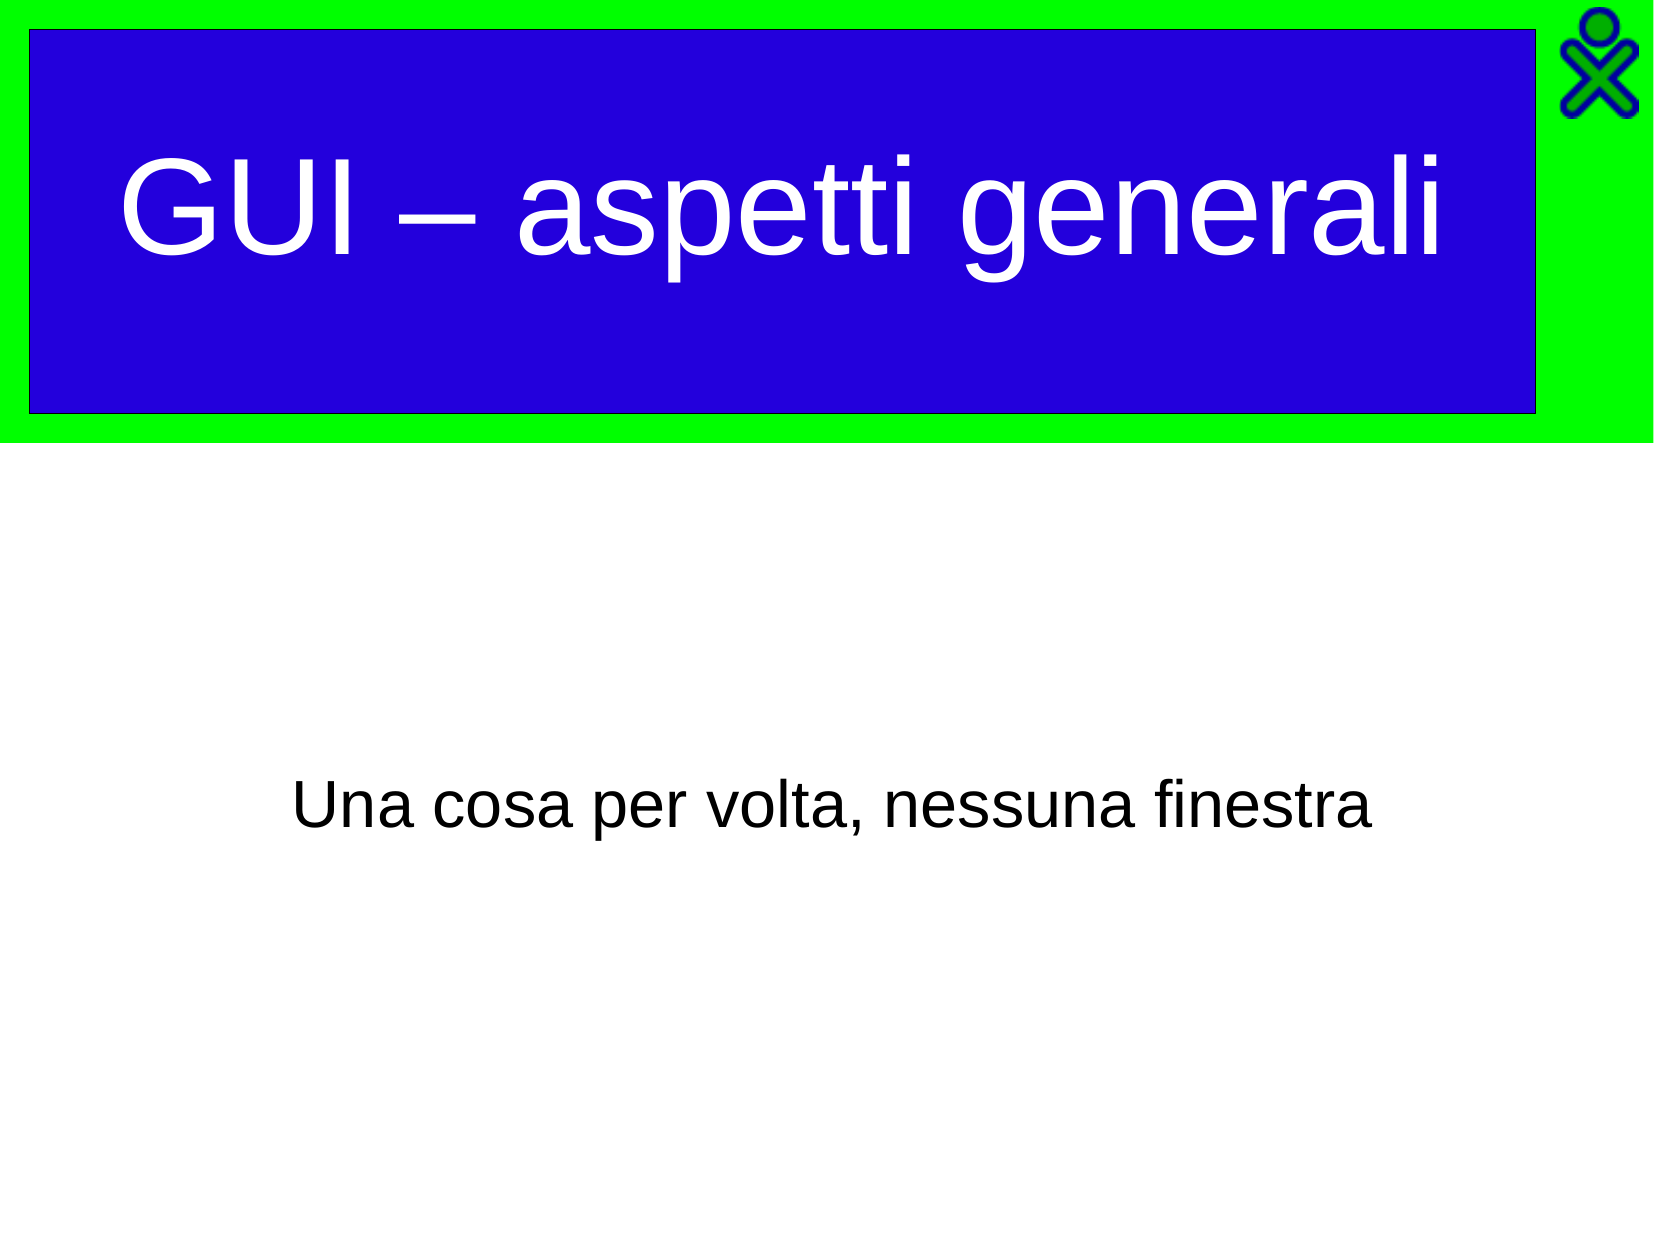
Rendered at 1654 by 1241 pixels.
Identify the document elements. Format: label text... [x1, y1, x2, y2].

subtitle Una cosa per volta, nessuna finestra [88, 493, 1577, 1115]
title GUI – aspetti generali [59, 7, 1506, 407]
picture [1559, 7, 1639, 119]
